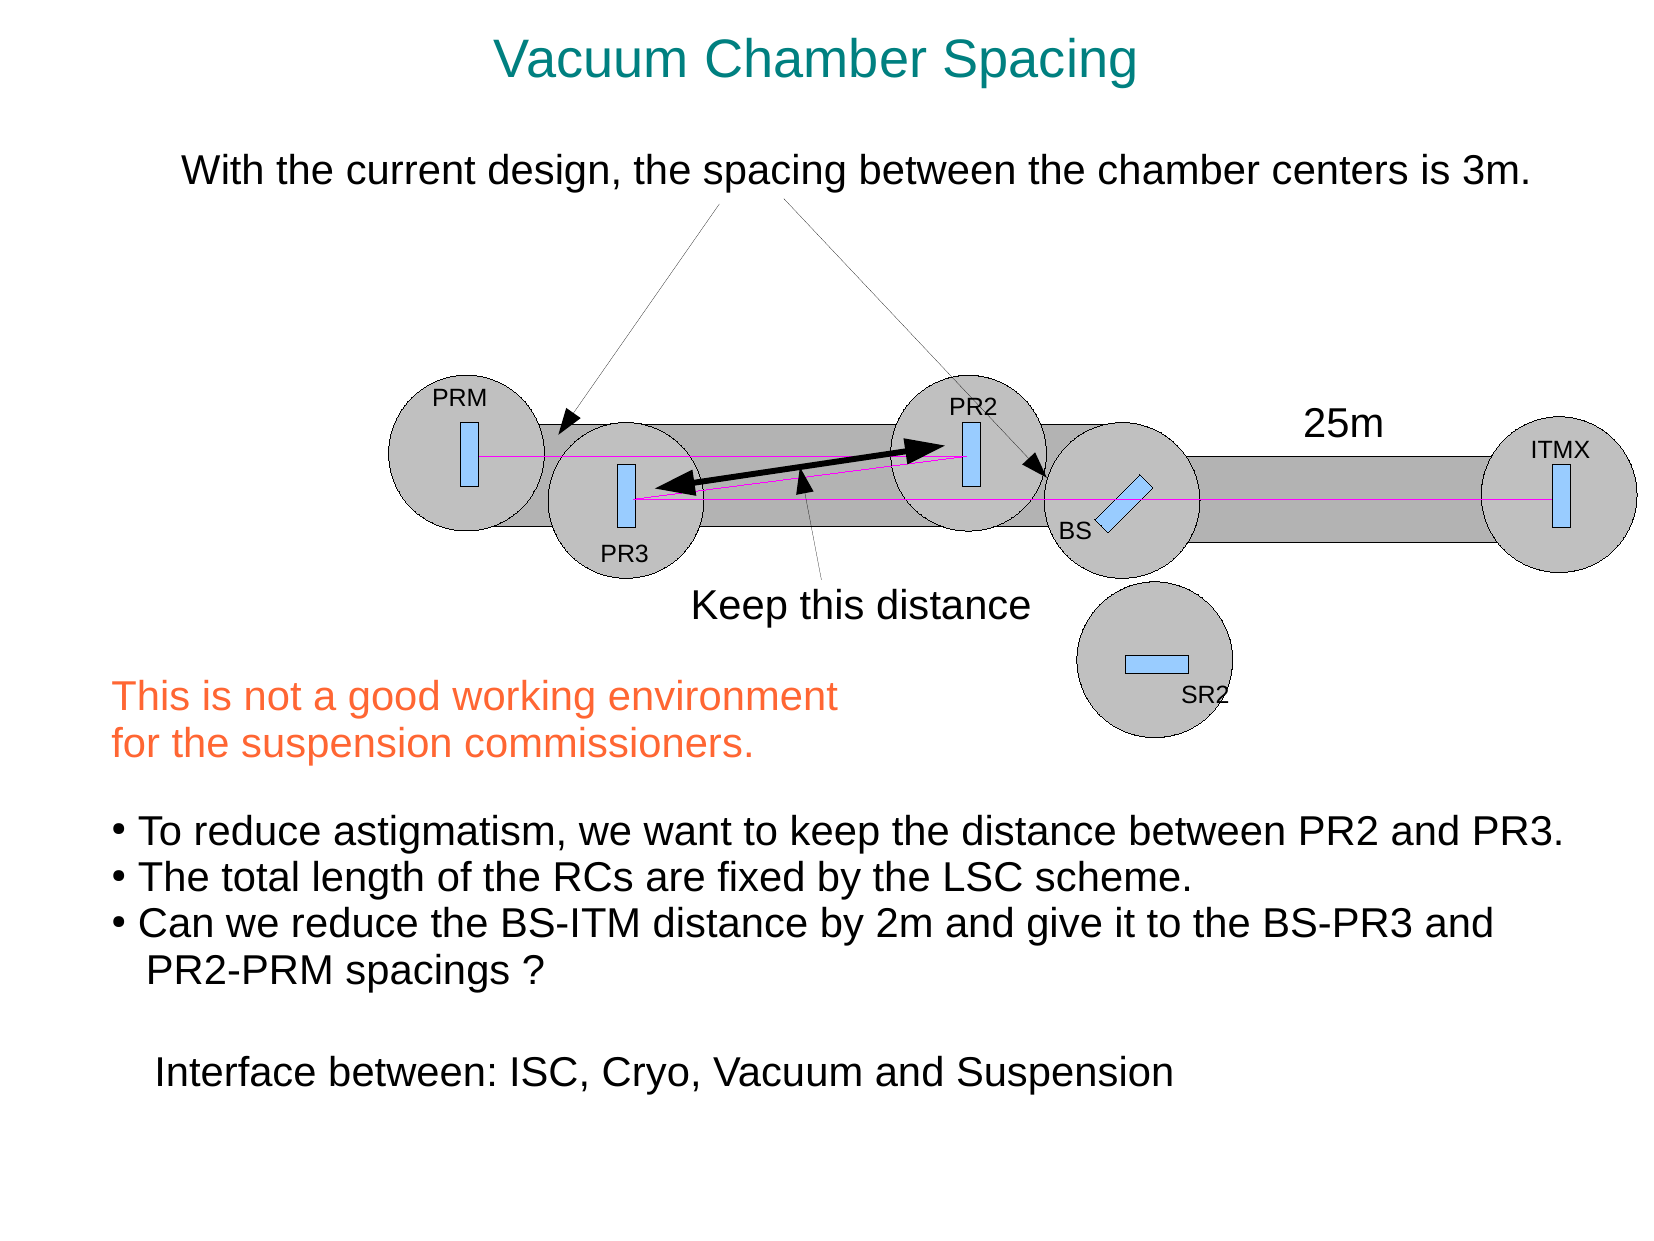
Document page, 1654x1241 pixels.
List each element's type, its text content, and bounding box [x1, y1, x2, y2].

text_box PR2 [934, 385, 999, 429]
text_box PRM [417, 376, 526, 419]
text_box [388, 377, 1638, 579]
text_box To reduce astigmatism, we want to keep the distance between PR2 and PR3. The total length of the RCs are fixed by the LSC scheme. Can we reduce the BS-ITM distance by 2m and give it to the BS-PR3 and PR2-PRM spacings ? [96, 799, 1580, 1001]
text_box 25m [1288, 391, 1400, 454]
text_box [1076, 581, 1233, 738]
text_box PR2 [961, 385, 1032, 429]
text_box [1518, 416, 1600, 428]
text_box Interface between: ISC, Cryo, Vacuum and Suspension [139, 1041, 1190, 1103]
text_box ITMX [1515, 428, 1606, 474]
text_box SR2 [1166, 673, 1262, 716]
text_box This is not a good working environment for the suspension commissioners. [96, 665, 865, 774]
text_box [953, 375, 1007, 385]
text_box With the current design, the spacing between the chamber centers is 3m. [166, 139, 1548, 201]
text_box Keep this distance [675, 574, 1047, 636]
text_box BS [1044, 509, 1132, 553]
text_box PR3 [585, 532, 676, 576]
text_box Vacuum Chamber Spacing [479, 21, 1155, 97]
